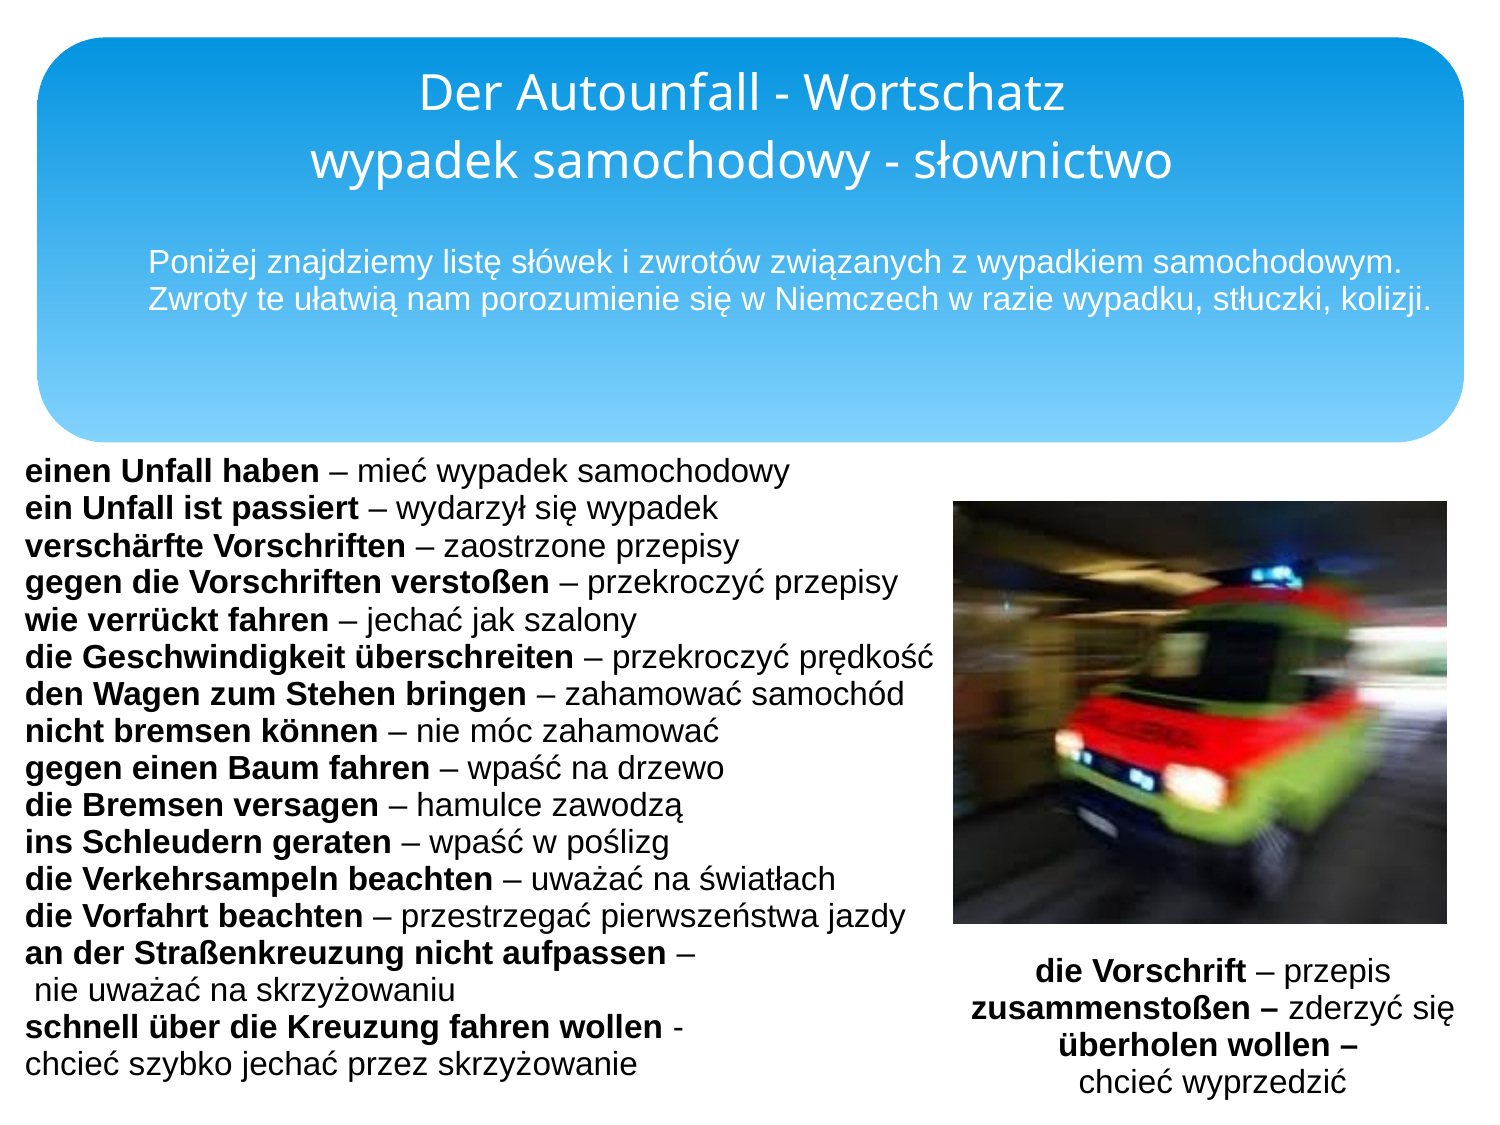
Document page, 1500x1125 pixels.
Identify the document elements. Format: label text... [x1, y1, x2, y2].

subtitle einen Unfall haben – mieć wypadek samochodowy ein Unfall ist passiert – wydarzył się wypadek verschärfte Vorschriften – zaostrzone przepisy gegen die Vorschriften verstoßen – przekroczyć przepisy wie verrückt fahren – jechać jak szalony die Geschwindigkeit überschreiten – przekroczyć prędkość den Wagen zum Stehen bringen – zahamować samochód nicht bremsen können – nie móc zahamować gegen einen Baum fahren – wpaść na drzewo die Bremsen versagen – hamulce zawodzą ins Schleudern geraten – wpaść w poślizg die Verkehrsampeln beachten – uważać na światłach die Vorfahrt beachten – przestrzegać pierwszeństwa jazdy an der Straßenkreuzung nicht aufpassen – nie uważać na skrzyżowaniu schnell über die Kreuzung fahren wollen - chcieć szybko jechać przez skrzyżowanie [24, 443, 1241, 1092]
title Der Autounfall - Wortschatz wypadek samochodowy - słownictwo [67, 29, 1418, 221]
text_box Poniżej znajdziemy listę słówek i zwrotów związanych z wypadkiem samochodowym. Zwroty te ułatwią nam porozumienie się w Niemczech w razie wypadku, stłuczki, kolizji. [133, 236, 1447, 326]
picture [953, 501, 1447, 924]
text_box die Vorschrift – przepis zusammenstoßen – zderzyć się überholen wollen – chcieć wyprzedzić [956, 944, 1470, 1112]
